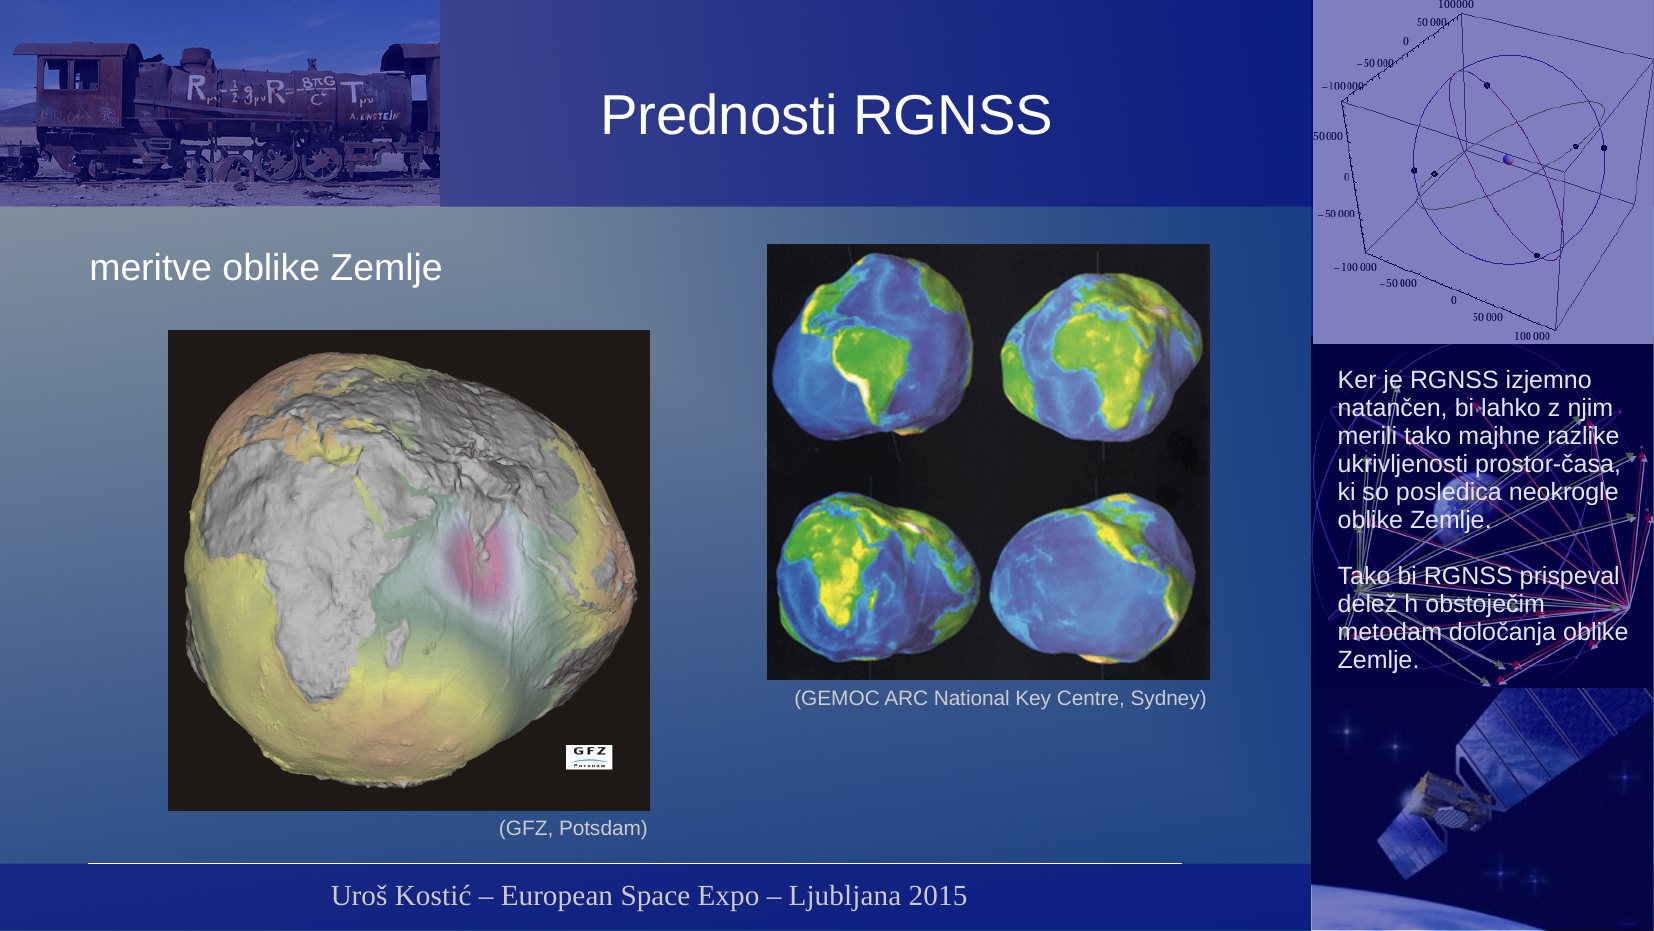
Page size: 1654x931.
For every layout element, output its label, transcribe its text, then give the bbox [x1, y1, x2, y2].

text_box meritve oblike Zemlje [58, 236, 473, 300]
text_box Ker je RGNSS izjemno natančen, bi lahko z njim merili tako majhne razlike ukrivljenosti prostor-časa, ki so posledica neokrogle oblike Zemlje. Tako bi RGNSS prispeval delež h obstoječim metodam določanja oblike Zemlje. [1323, 358, 1649, 741]
picture [0, 207, 1311, 863]
text_box (GFZ, Potsdam) [484, 809, 663, 848]
title Prednosti RGNSS [82, 37, 1571, 193]
text_box (GEMOC ARC National Key Centre, Sydney) [779, 679, 1222, 718]
